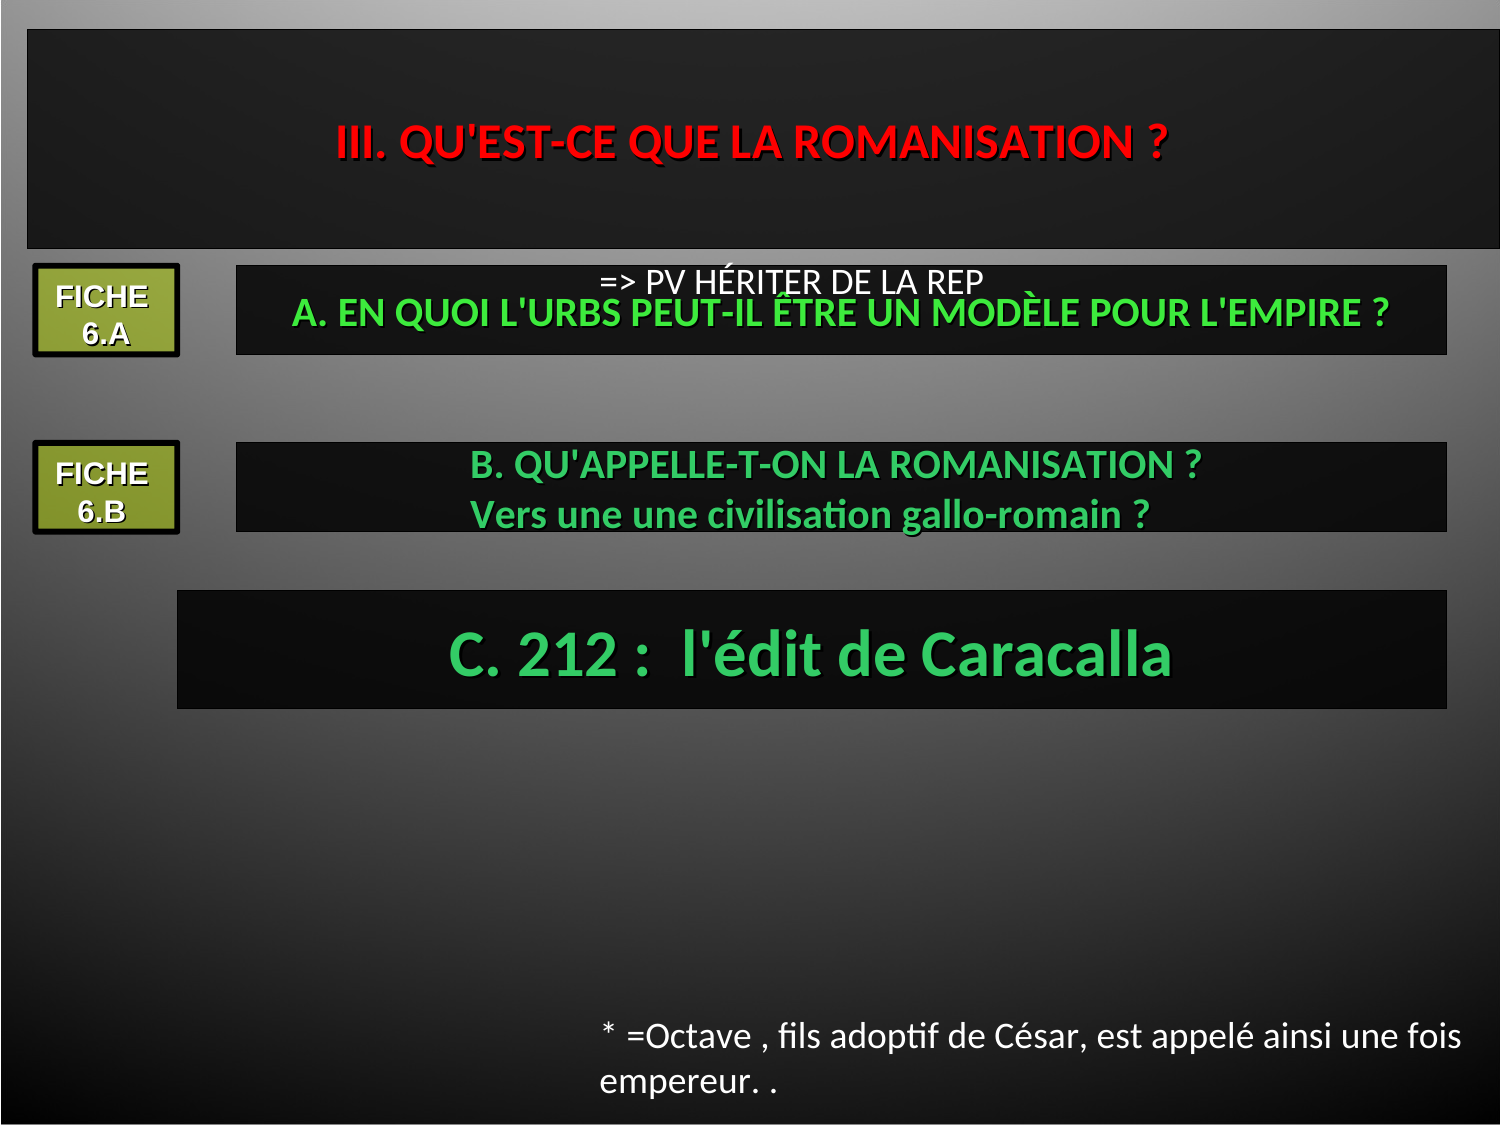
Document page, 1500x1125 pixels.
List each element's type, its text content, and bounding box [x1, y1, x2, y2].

text_box => PV HÉRITER DE LA REP [584, 249, 1500, 310]
text_box B. QU'APPELLE-T-ON LA ROMANISATION ? Vers une une civilisation gallo-romain ? [236, 442, 1447, 532]
text_box C. 212 : l'édit de Caracalla [177, 590, 1447, 709]
text_box A. EN QUOI L'URBS PEUT-IL ÊTRE UN MODÈLE POUR L'EMPIRE ? [236, 265, 1447, 355]
text_box FICHE 6.A [35, 265, 178, 355]
text_box FICHE 6.B [35, 442, 178, 532]
text_box * =Octave , fils adoptif de César, est appelé ainsi une fois empereur. . [584, 1003, 1500, 1109]
picture [0, 0, 1500, 1125]
text_box III. QU'EST-CE QUE LA ROMANISATION ? [27, 29, 1500, 249]
